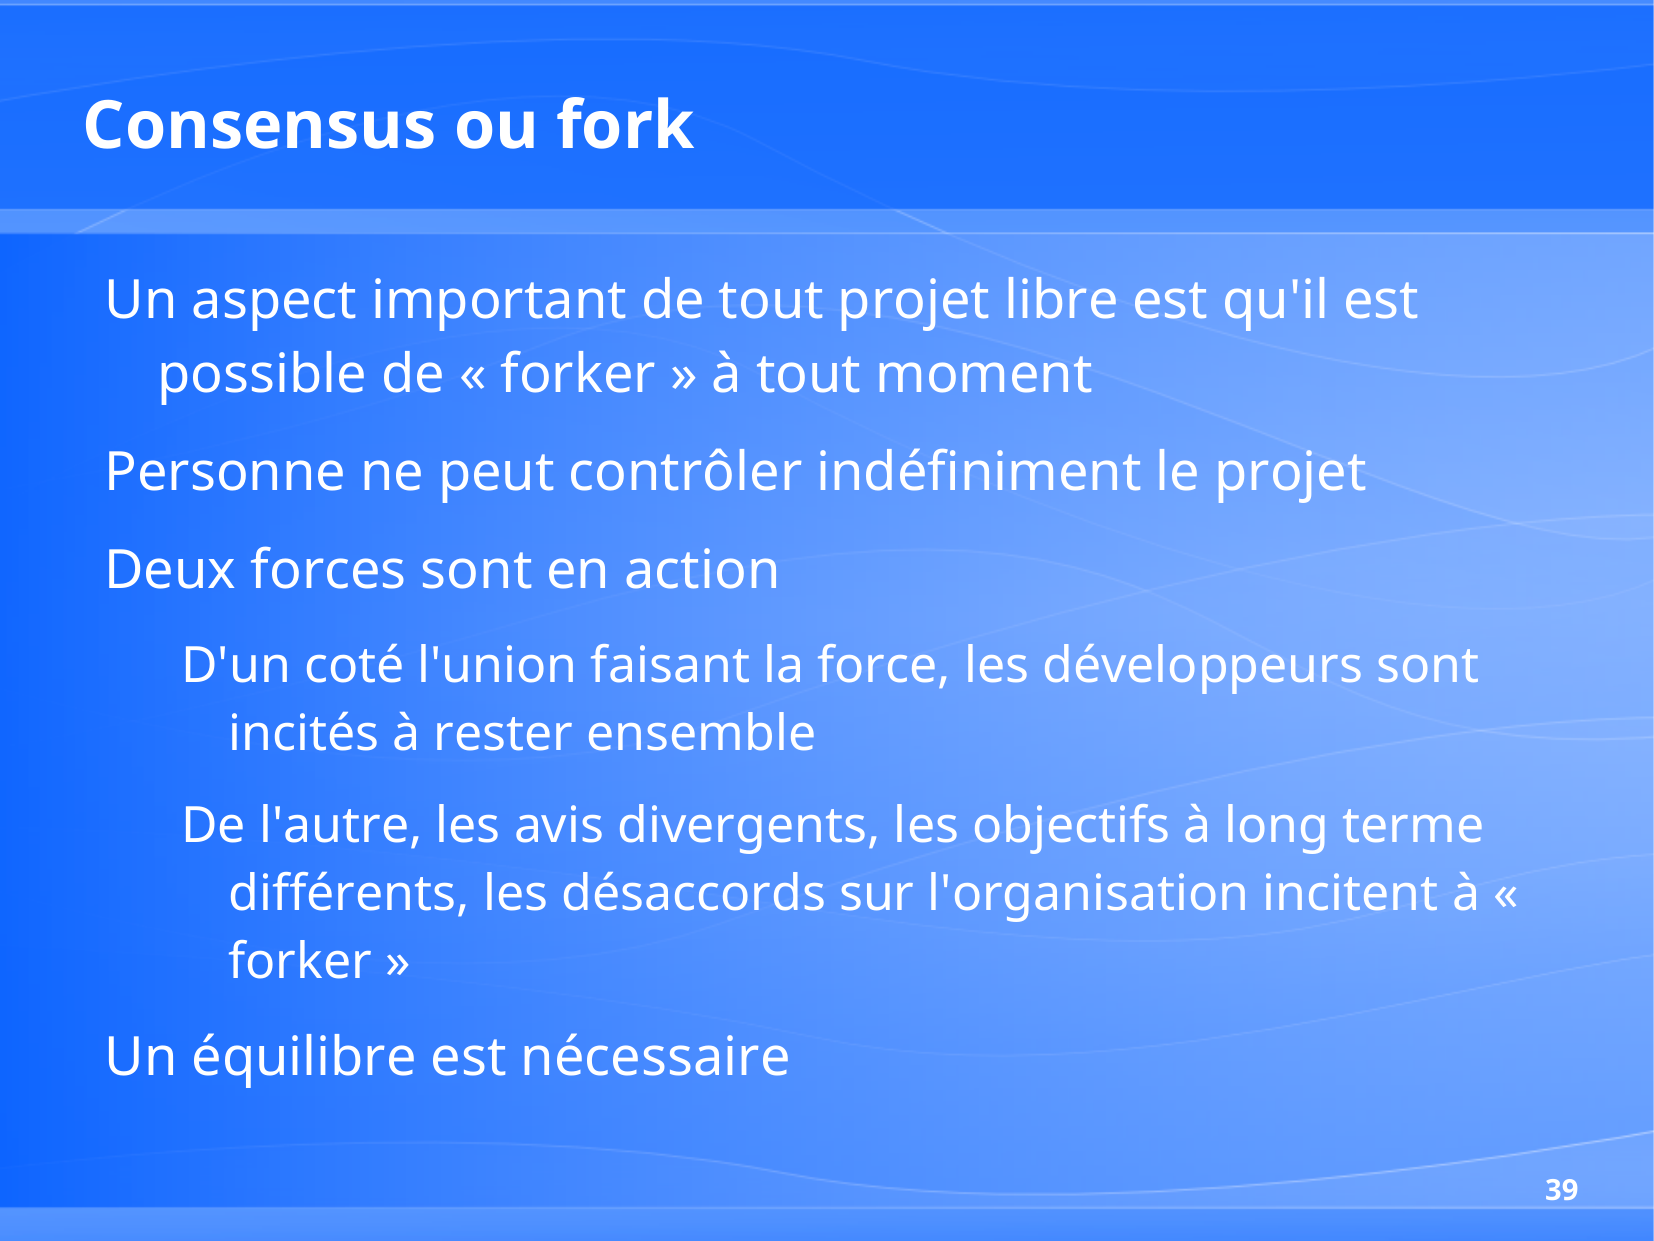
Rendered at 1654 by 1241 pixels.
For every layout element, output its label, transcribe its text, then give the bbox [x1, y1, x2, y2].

list Un aspect important de tout projet libre est qu'il est possible de « forker » à tout moment Personne ne peut contrôler indéfiniment le projet Deux forces sont en action D'un coté l'union faisant la force, les développeurs sont incités à rester ensemble De l'autre, les avis divergents, les objectifs à long terme différents, les désaccords sur l'organisation incitent à « forker » Un équilibre est nécessaire [86, 260, 1576, 1078]
picture [0, 0, 1654, 1241]
title Consensus ou fork [23, 15, 1625, 229]
